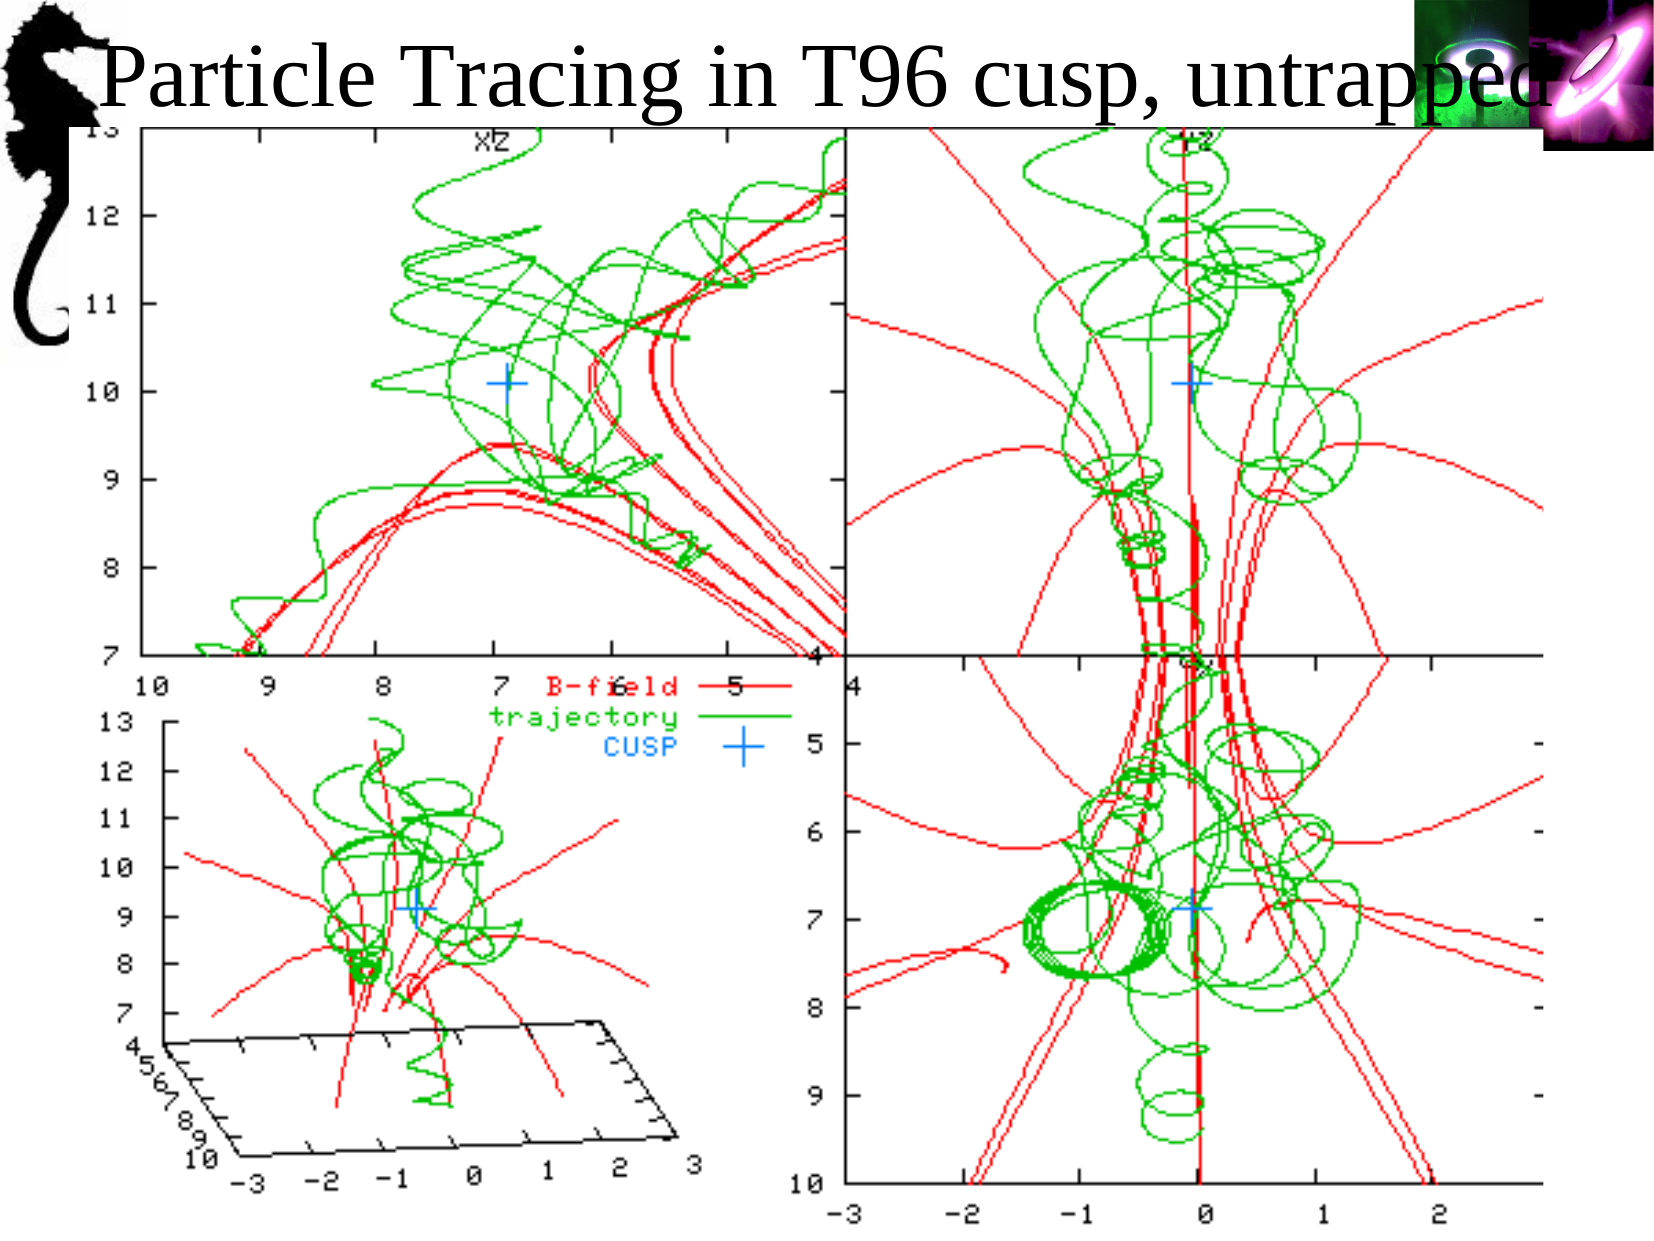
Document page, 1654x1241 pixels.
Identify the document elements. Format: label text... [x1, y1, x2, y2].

title Particle Tracing in T96 cusp, untrapped [0, 0, 1654, 152]
picture [0, 127, 1544, 1241]
